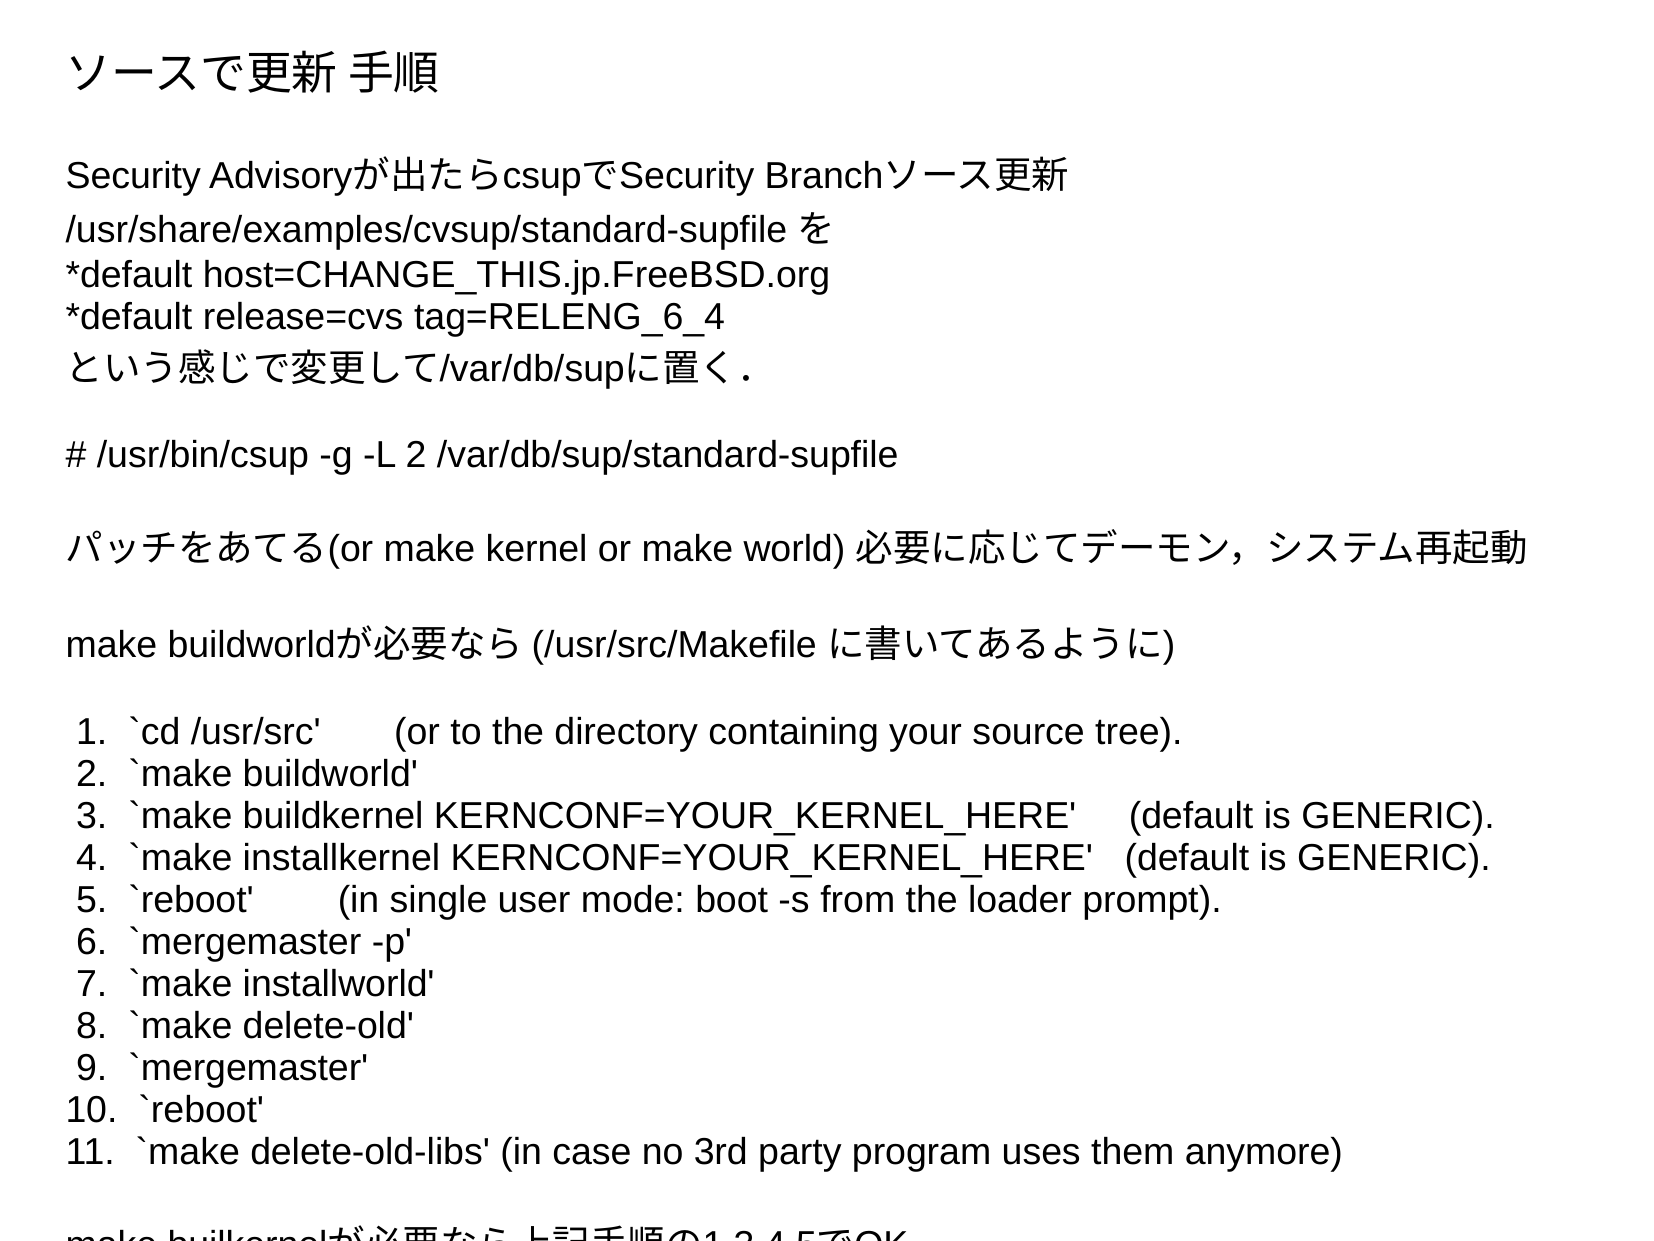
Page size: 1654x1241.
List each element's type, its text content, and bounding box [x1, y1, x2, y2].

text_box ソースで更新 手順 Security Advisoryが出たらcsupでSecurity Branchソース更新 /usr/share/examples/cvsup/standard-supfile を *default host=CHANGE_THIS.jp.FreeBSD.org *default release=cvs tag=RELENG_6_4 という感じで変更して/var/db/supに置く． # /usr/bin/csup -g -L 2 /var/db/sup/standard-supfile パッチをあてる(or make kernel or make world) 必要に応じてデーモン，システム再起動 make buildworldが必要なら (/usr/src/Makefile に書いてあるように) 1. `cd /usr/src' (or to the directory containing your source tree). 2. `make buildworld' 3. `make buildkernel KERNCONF=YOUR_KERNEL_HERE' (default is GENERIC). 4. `make installkernel KERNCONF=YOUR_KERNEL_HERE' (default is GENERIC). 5. `reboot' (in single user mode: boot -s from the loader prompt). 6. `mergemaster -p' 7. `make installworld' 8. `make delete-old' 9. `mergemaster' 10. `reboot' 11. `make delete-old-libs' (in case no 3rd party program uses them anymore) make builkernelが必要なら上記手順の1,3,4,5でOK [50, 29, 1565, 1211]
